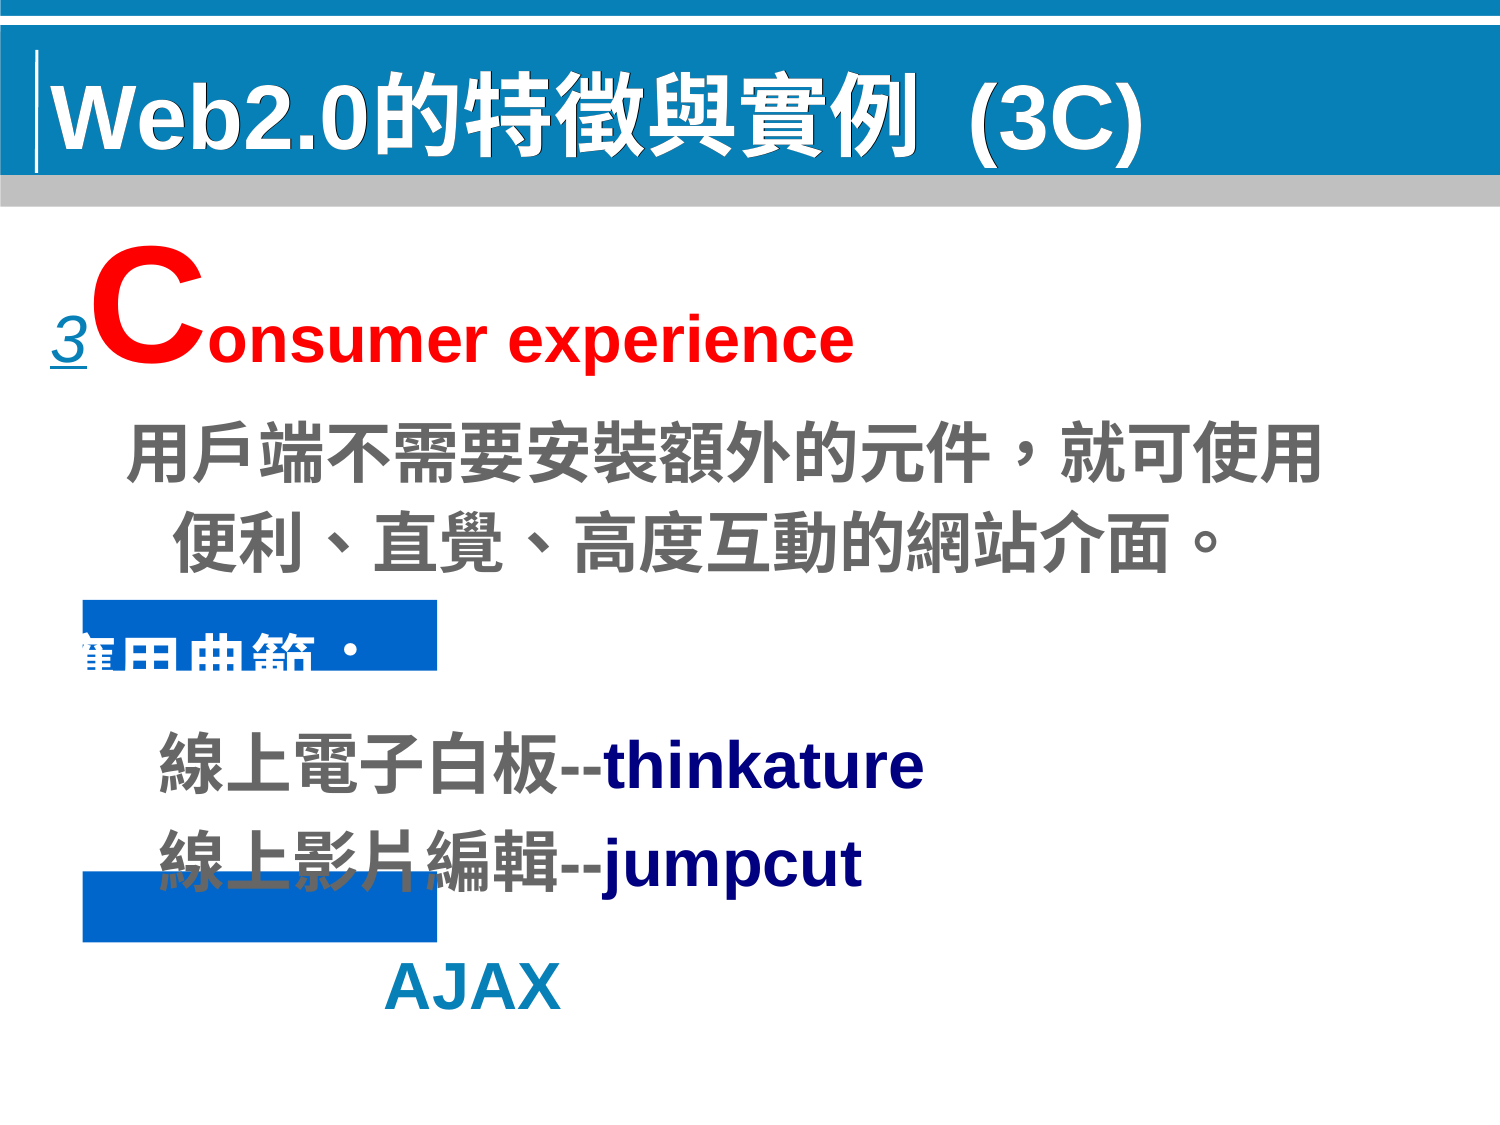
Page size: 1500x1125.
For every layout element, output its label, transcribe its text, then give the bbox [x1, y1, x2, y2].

list 3Consumer experience 用戶端不需要安裝額外的元件，就可使用 便利、直覺、高度互動的網站介面。 應用典範： 線上電子白板--thinkature 線上影片編輯--jumpcut 應用技術：AJAX [50, 223, 1450, 1064]
title Web2.0的特徵與實例 (3C) [50, 56, 1477, 168]
